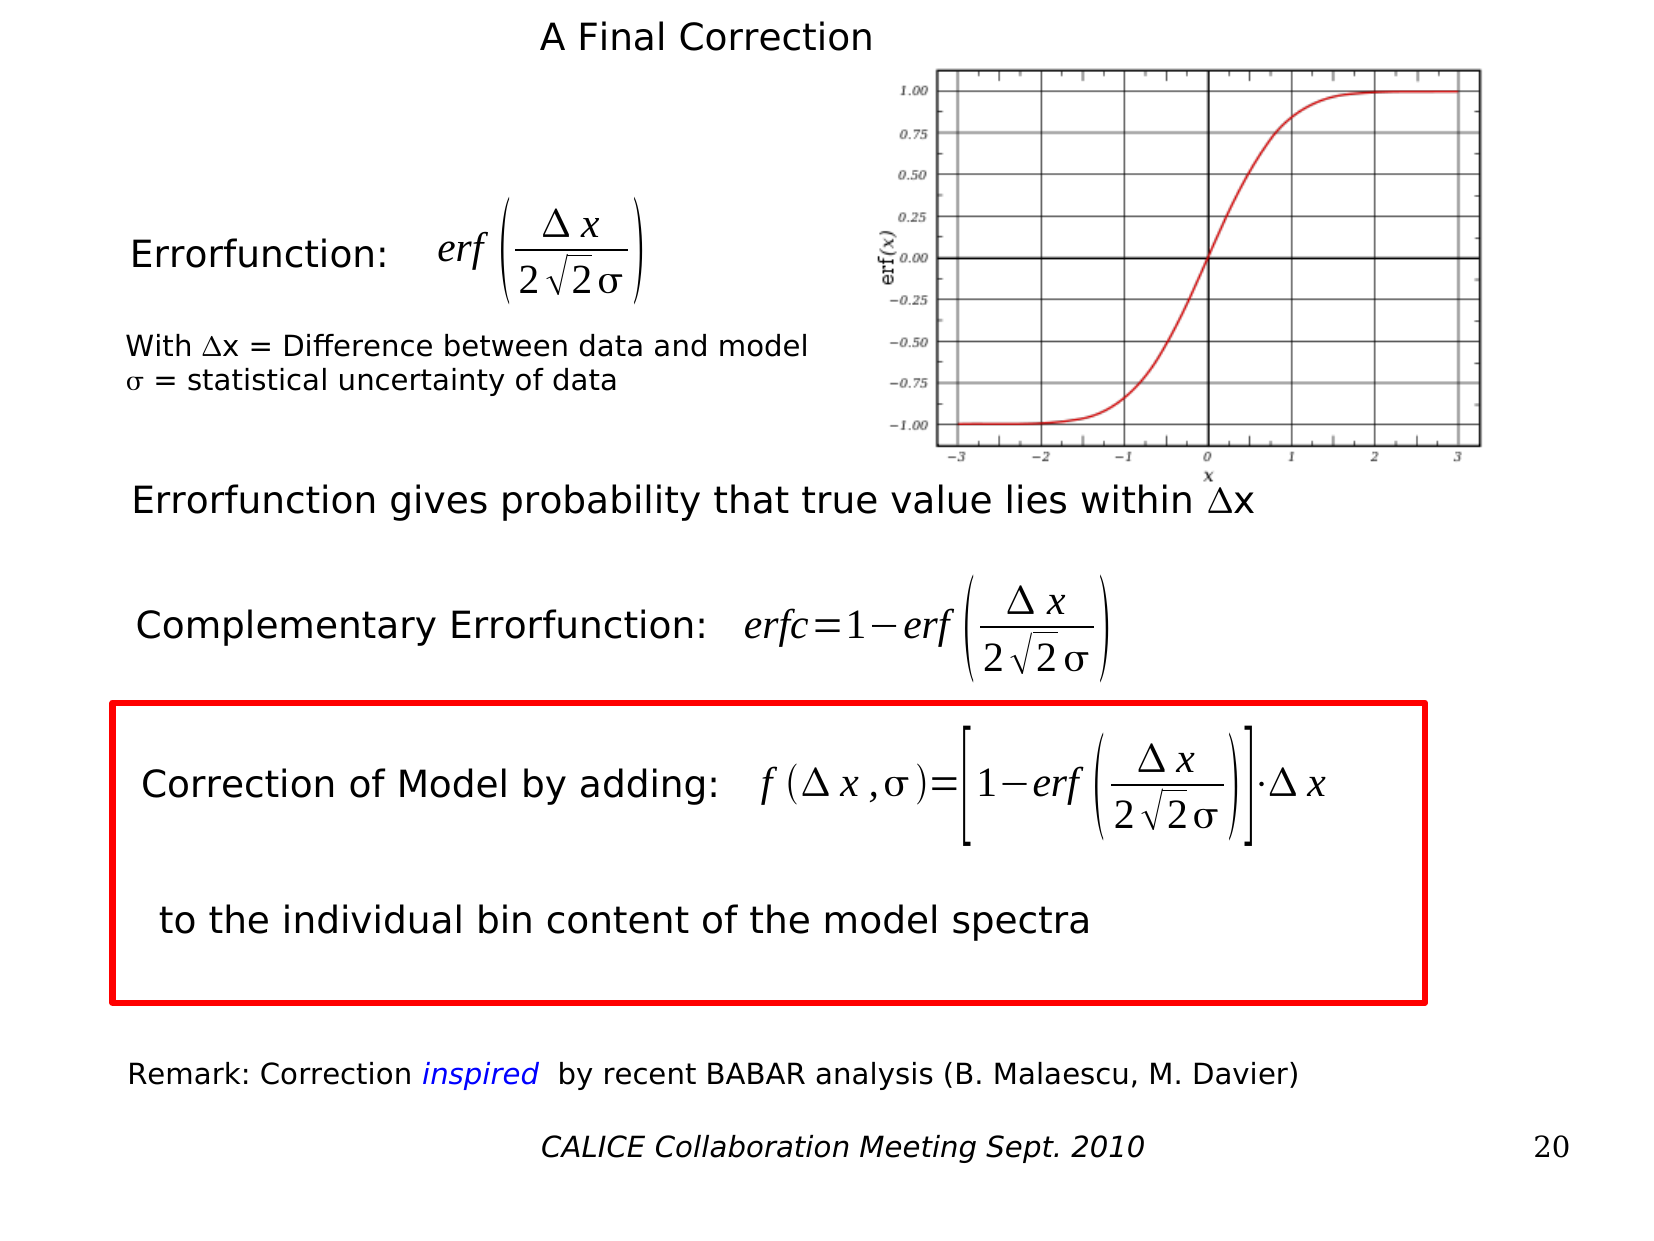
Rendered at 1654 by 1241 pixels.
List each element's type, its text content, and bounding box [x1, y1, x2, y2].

chart [737, 572, 1118, 685]
text_box Correction of Model by adding: [126, 755, 745, 815]
text_box A Final Correction [525, 7, 902, 67]
text_box With x = Difference between data and model  = statistical uncertainty of data [110, 321, 828, 406]
chart [745, 724, 1333, 848]
text_box Errorfunction gives probability that true value lies within x [116, 471, 1274, 531]
text_box Remark: Correction inspired by recent BABAR analysis (B. Malaescu, M. Davier) [112, 1050, 1316, 1100]
text_box to the individual bin content of the model spectra [144, 891, 1120, 950]
chart [430, 195, 652, 308]
text_box Errorfunction: [115, 225, 417, 284]
text_box Complementary Errorfunction: [120, 596, 724, 655]
picture [875, 50, 1501, 488]
